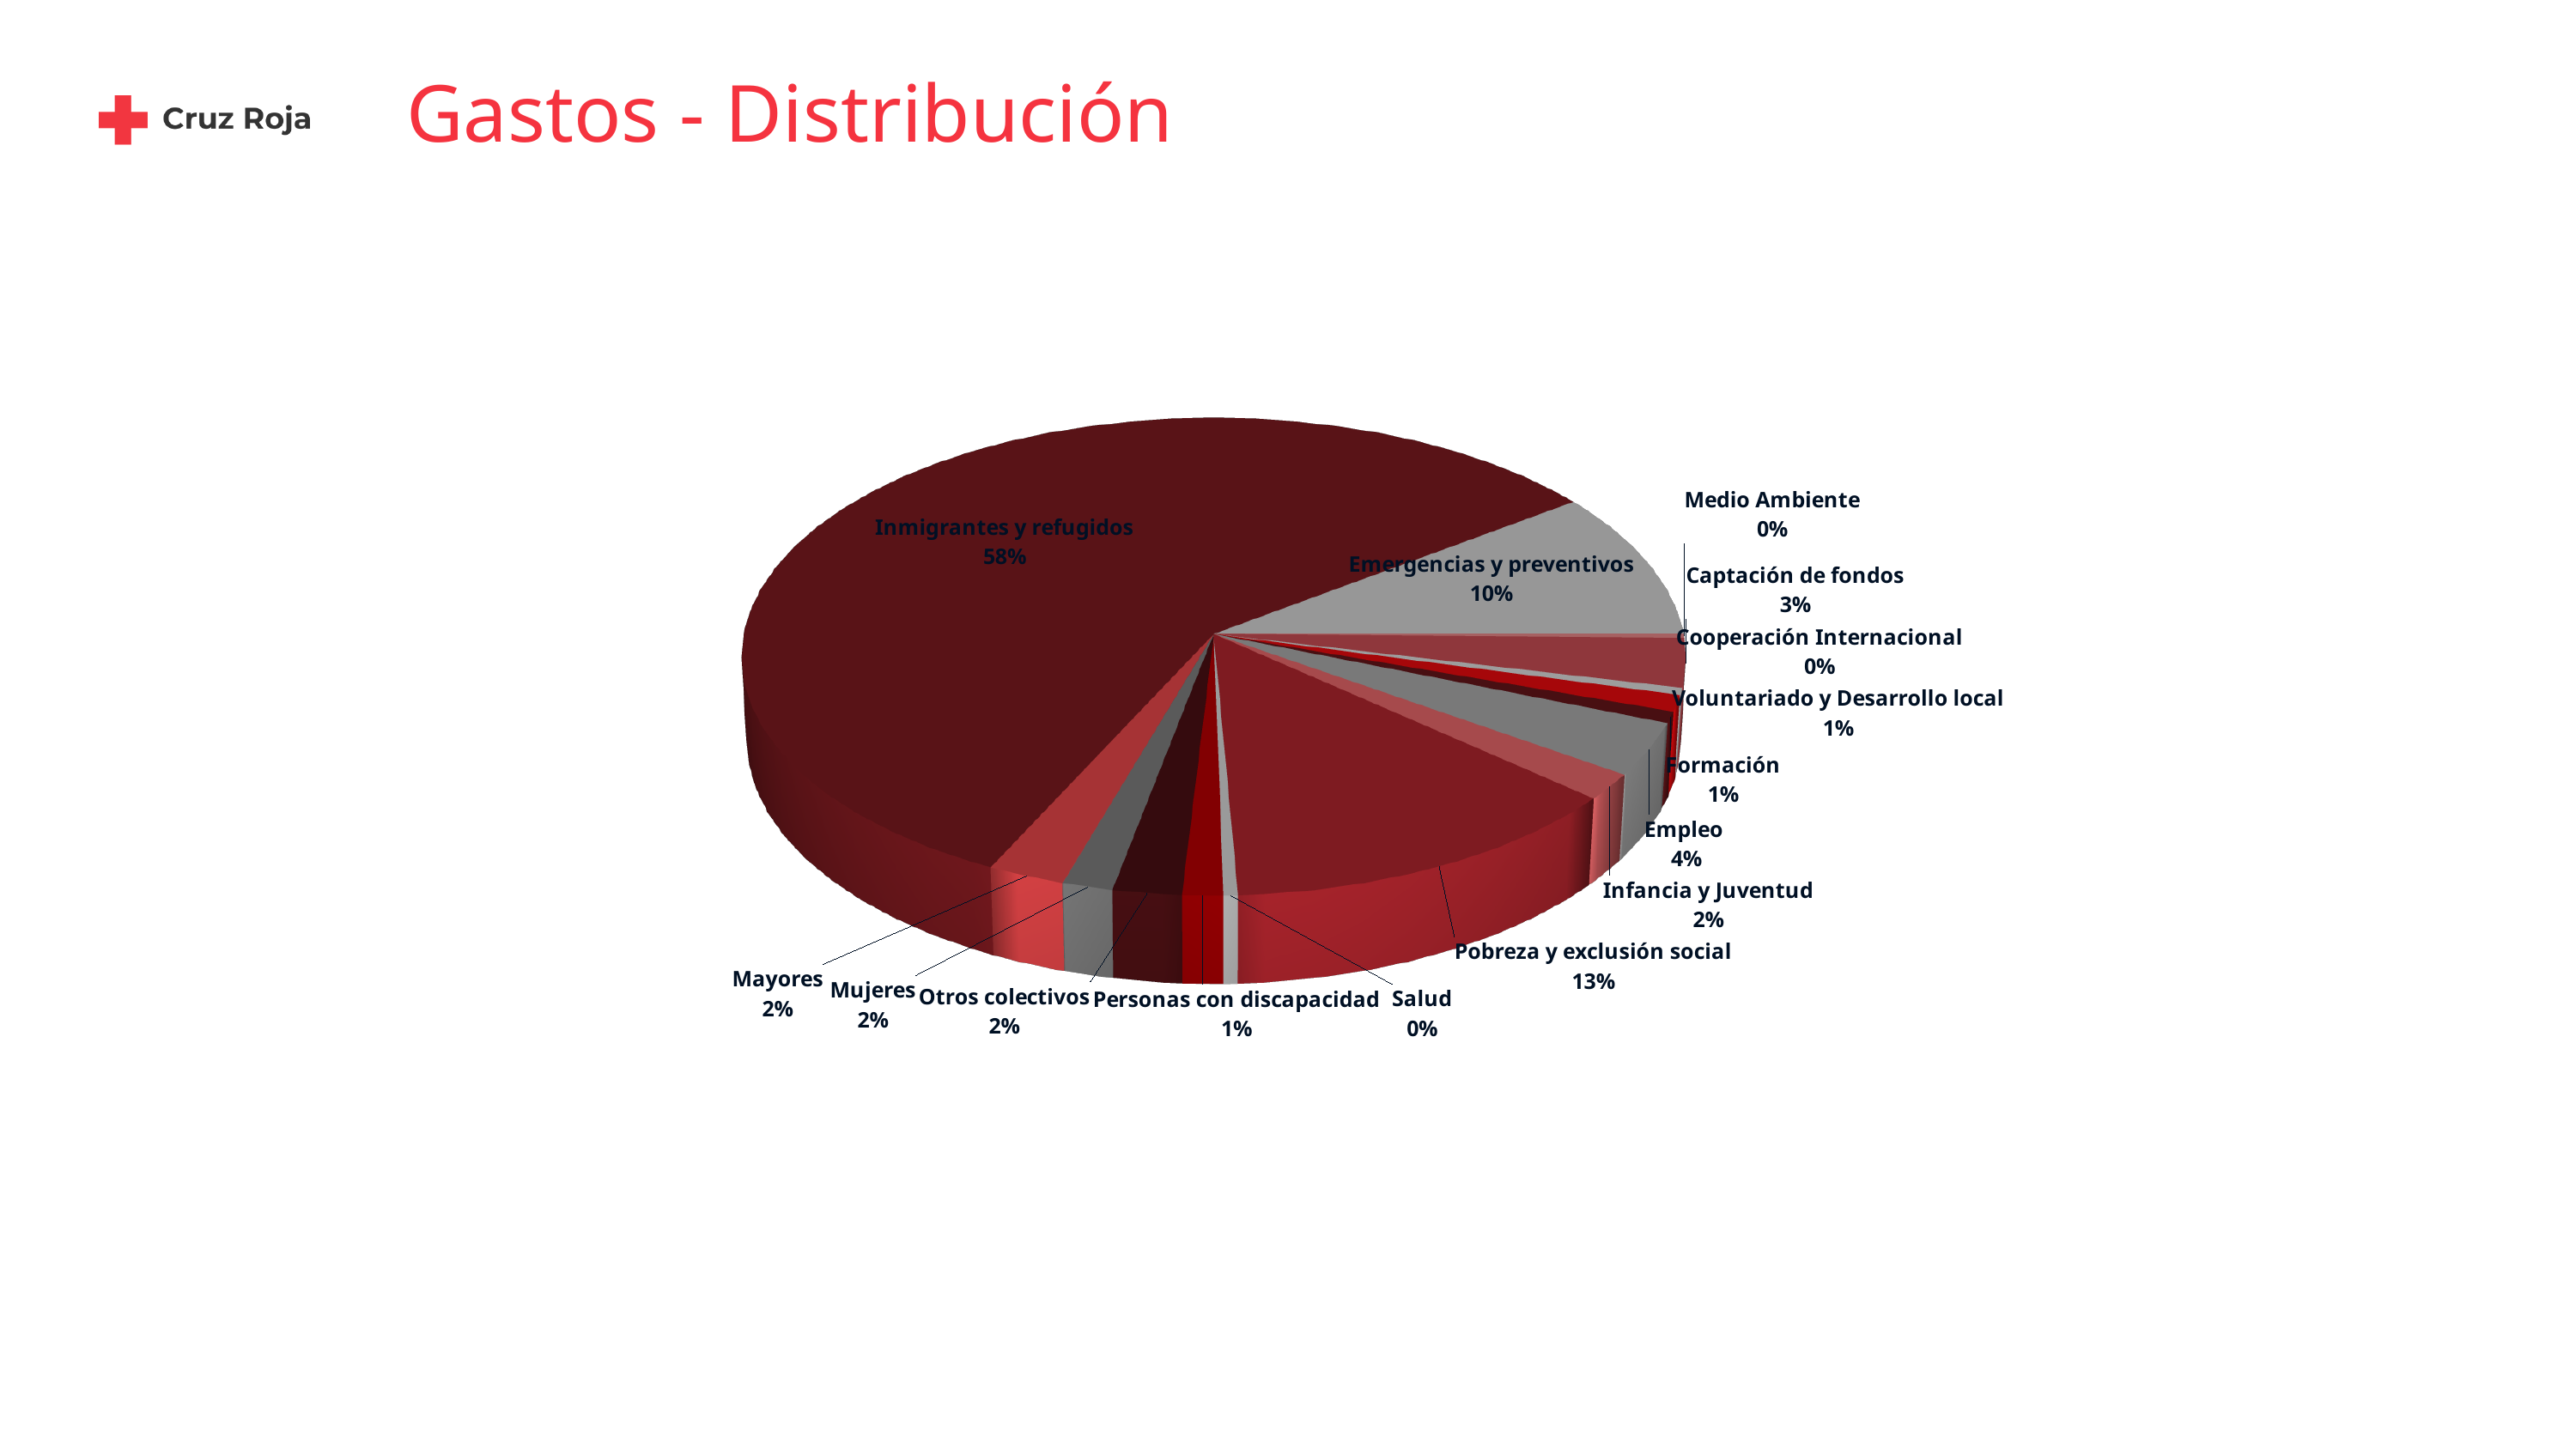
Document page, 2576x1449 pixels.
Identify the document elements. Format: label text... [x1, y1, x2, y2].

chart [518, 313, 2058, 1135]
text_box Gastos - Distribución [393, 75, 2501, 165]
